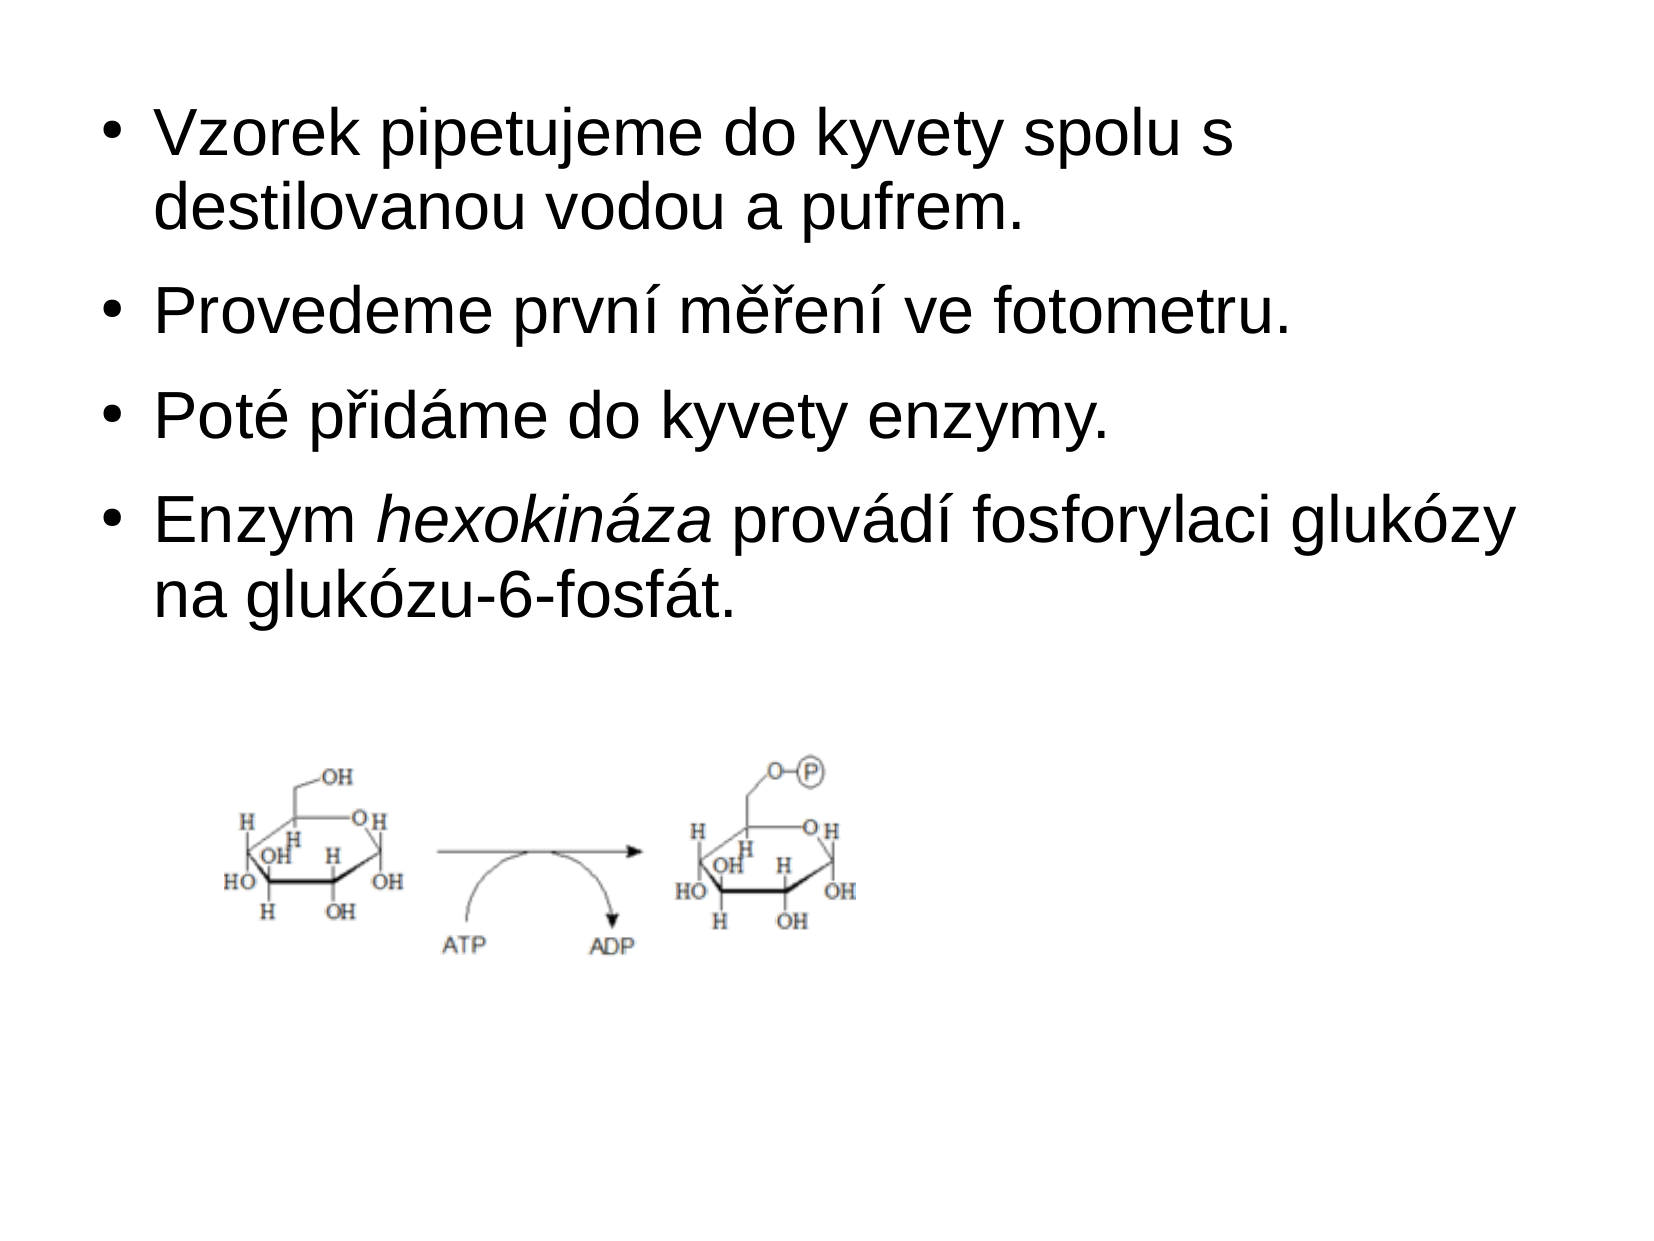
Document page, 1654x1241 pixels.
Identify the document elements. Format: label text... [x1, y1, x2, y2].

list Vzorek pipetujeme do kyvety spolu s destilovanou vodou a pufrem. Provedeme první měření ve fotometru. Poté přidáme do kyvety enzymy. Enzym hexokináza provádí fosforylaci glukózy na glukózu-6-fosfát. [82, 94, 1571, 1010]
picture [224, 744, 856, 974]
